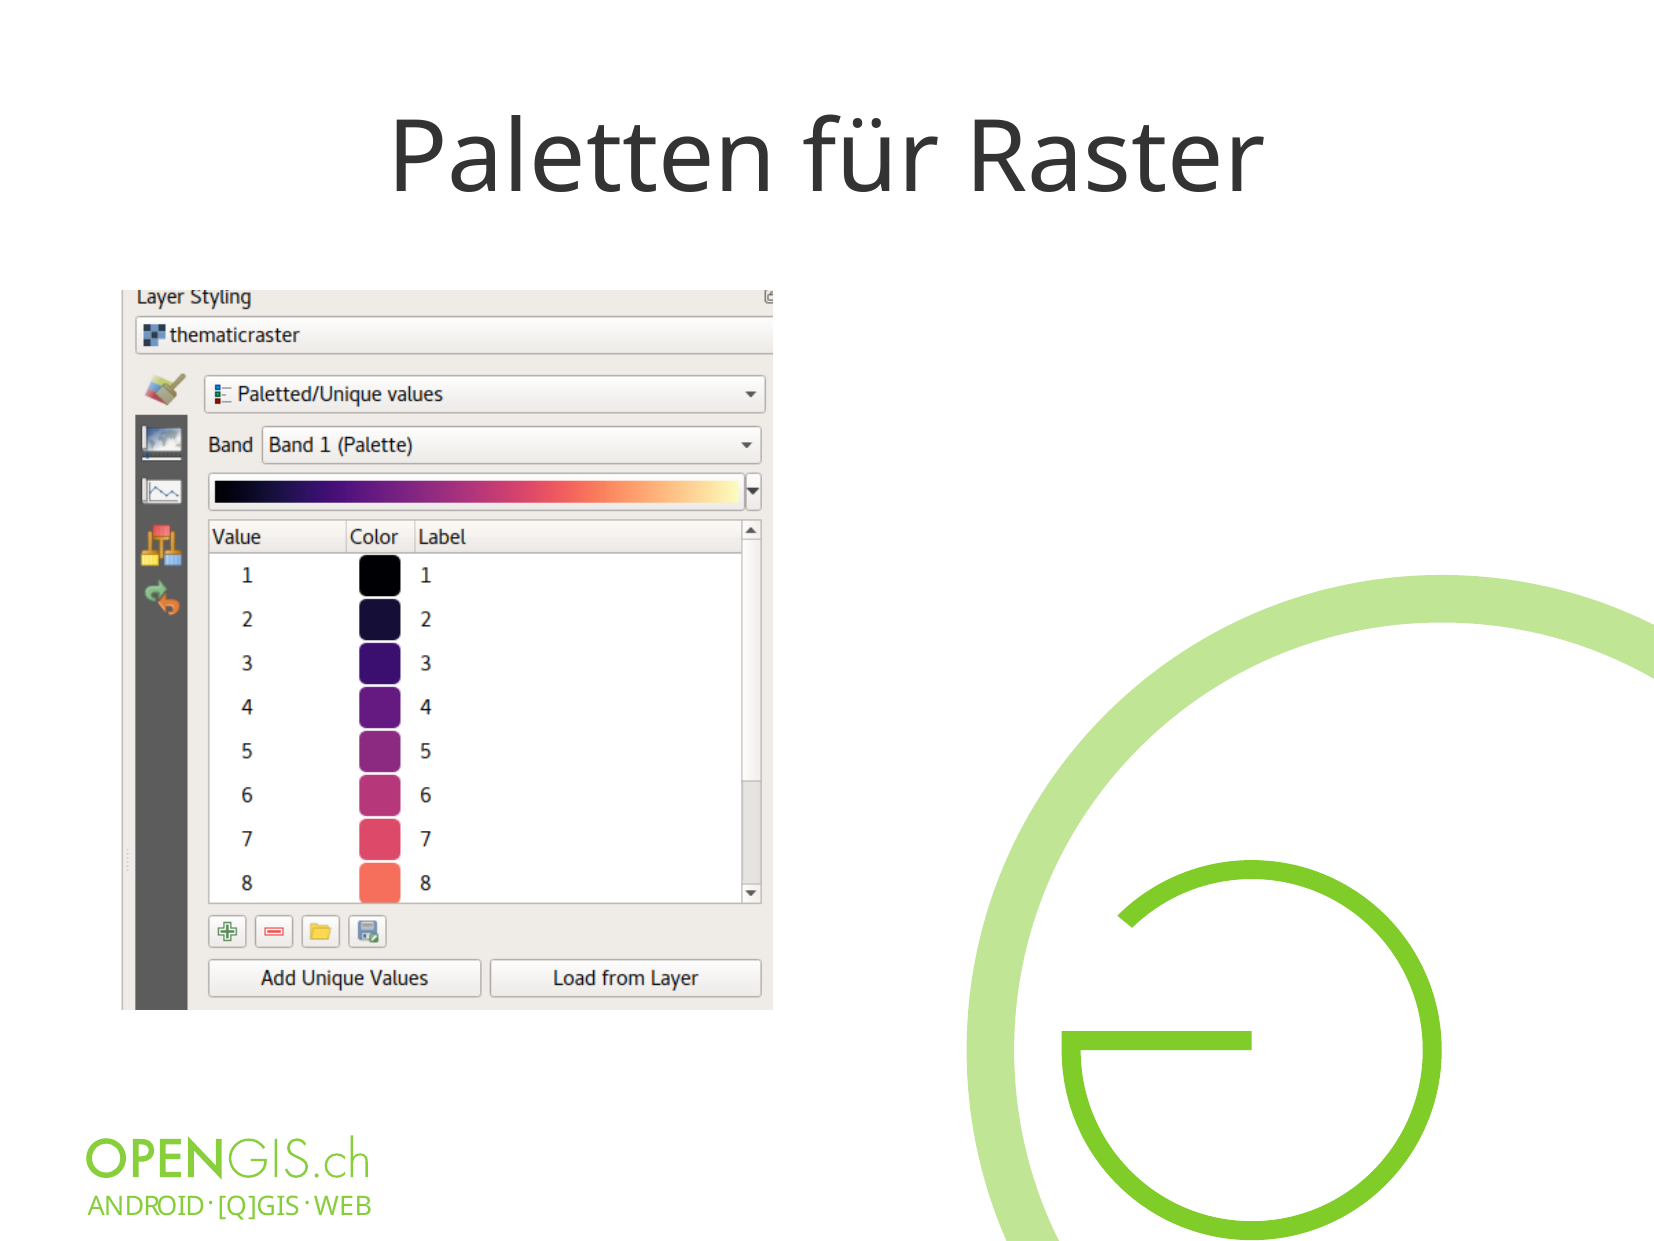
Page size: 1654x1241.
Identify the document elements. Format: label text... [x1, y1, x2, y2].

picture [111, 290, 781, 1010]
title Paletten für Raster [82, 49, 1571, 257]
